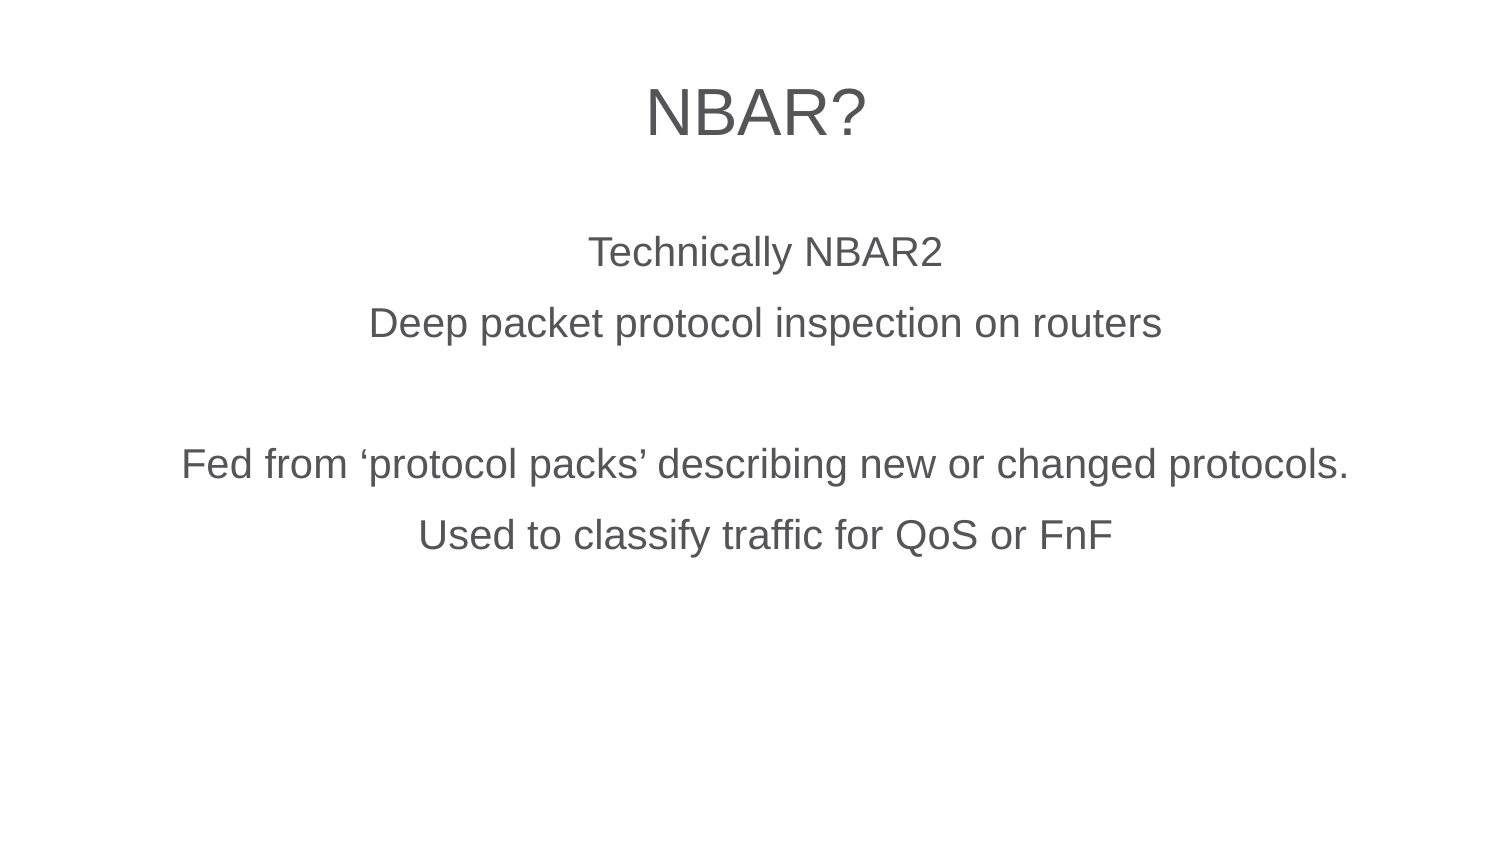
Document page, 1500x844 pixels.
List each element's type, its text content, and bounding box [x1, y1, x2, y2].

title NBAR? [71, 55, 1441, 177]
list Technically NBAR2 Deep packet protocol inspection on routers Fed from ‘protocol packs’ describing new or changed protocols. Used to classify traffic for QoS or FnF [71, 221, 1441, 741]
